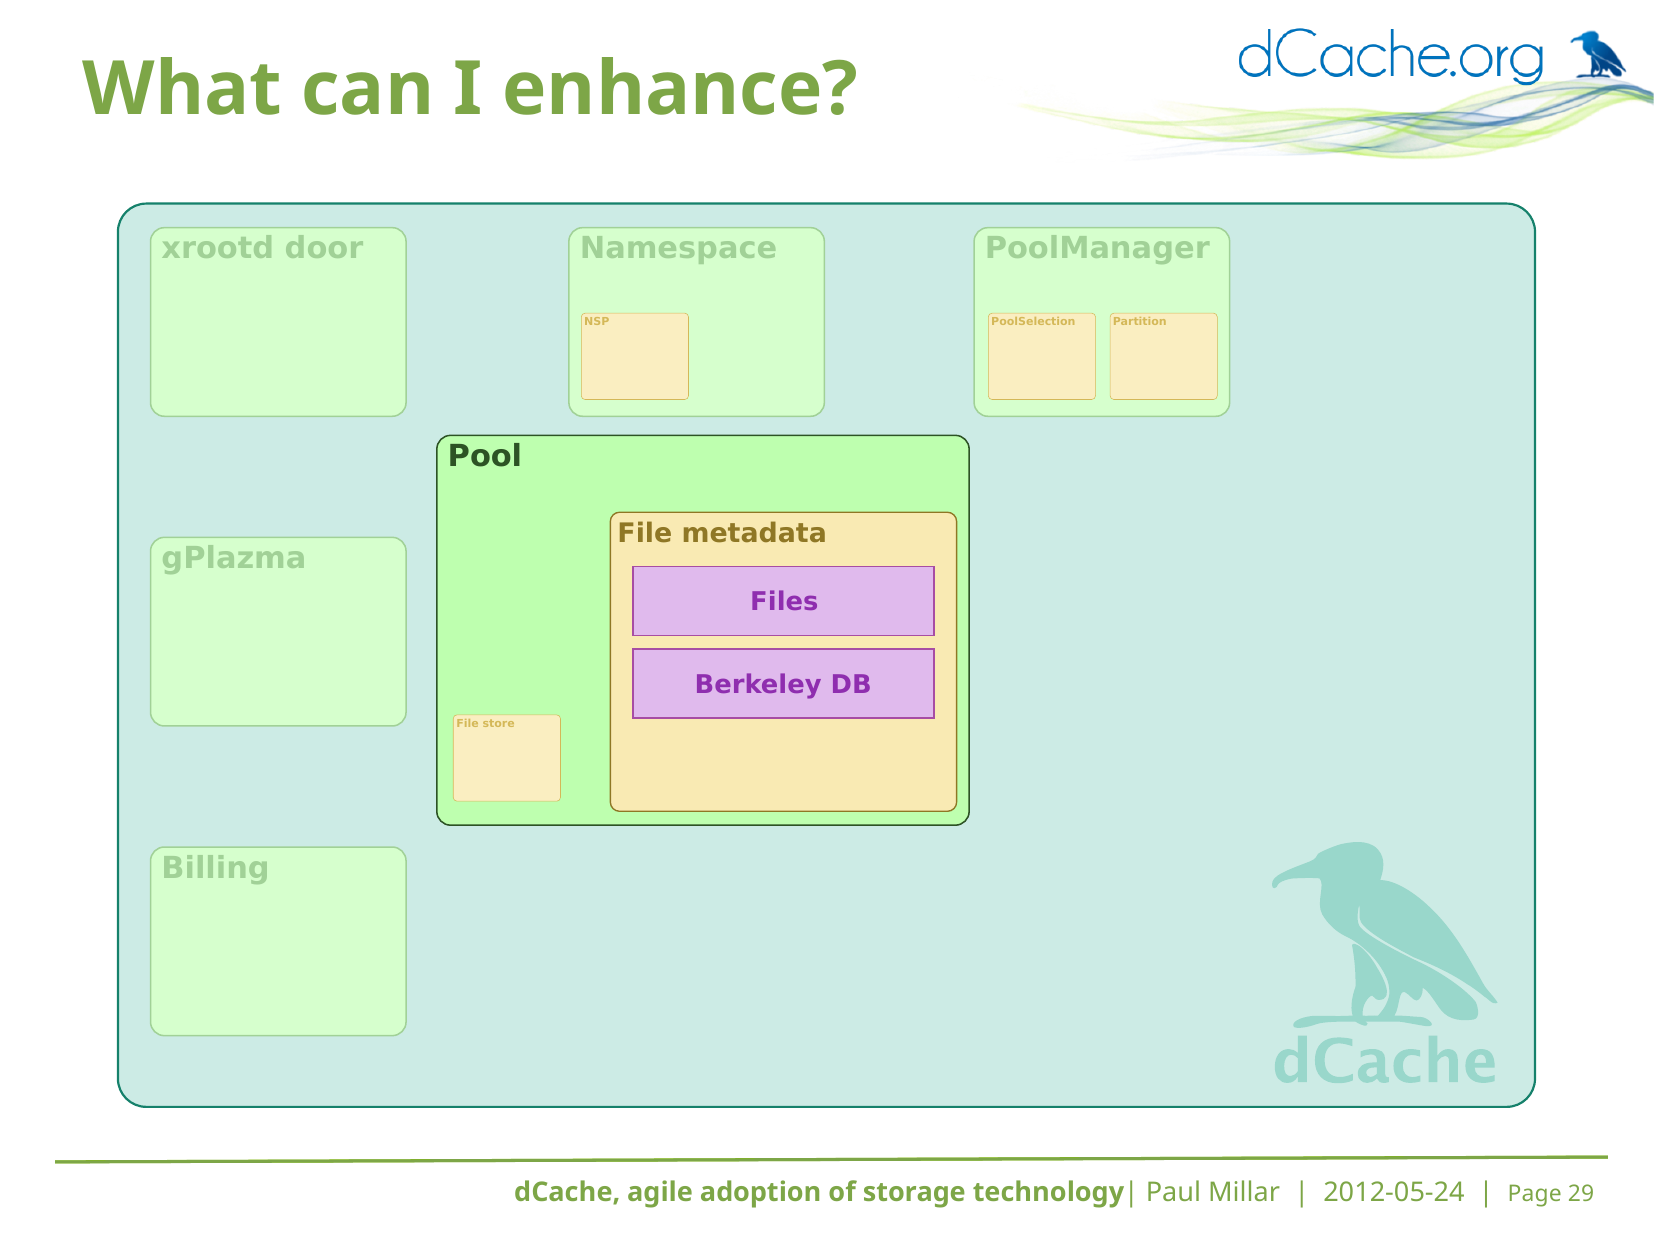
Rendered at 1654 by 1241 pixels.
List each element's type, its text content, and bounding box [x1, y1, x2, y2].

picture [956, 16, 1654, 169]
title What can I enhance? [82, 37, 1605, 134]
picture [115, 201, 1538, 1110]
